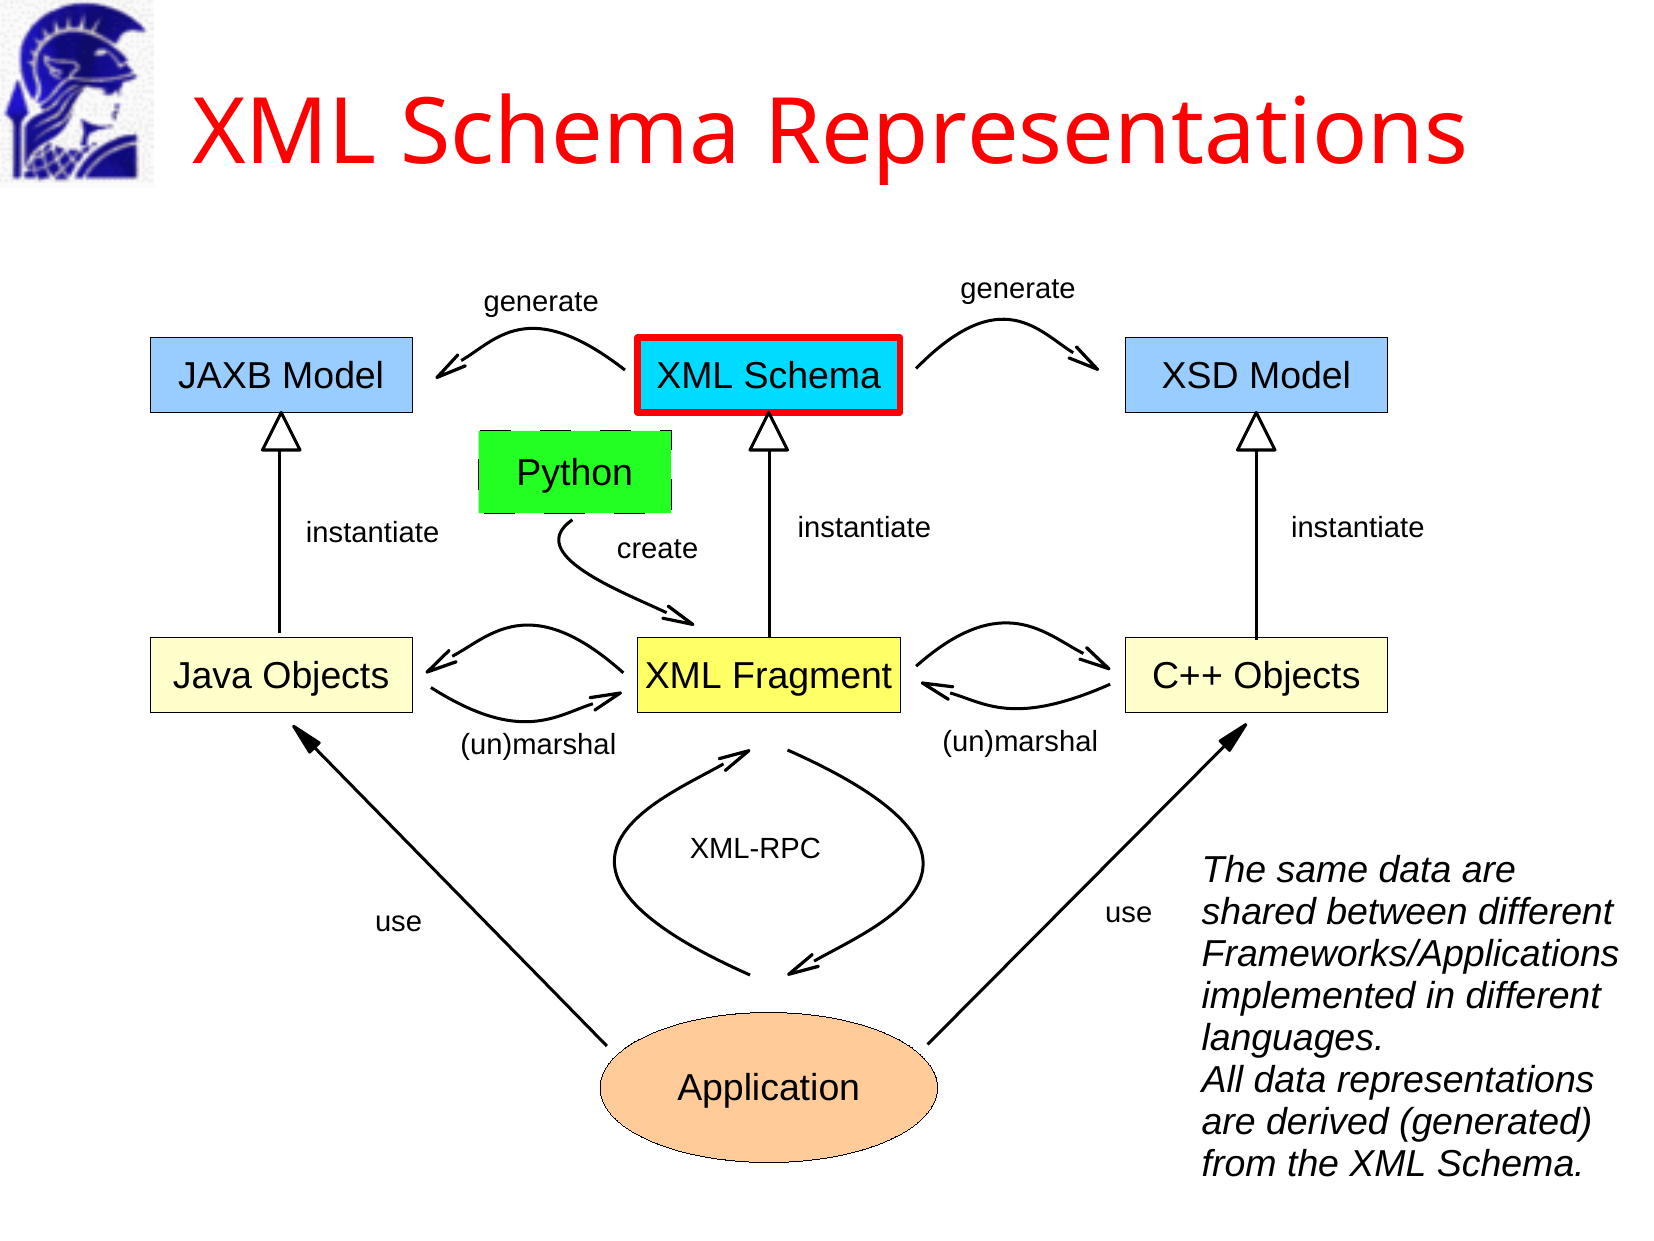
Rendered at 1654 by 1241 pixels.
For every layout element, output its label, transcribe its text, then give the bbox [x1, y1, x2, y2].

text_box instantiate [782, 503, 944, 551]
text_box (un)marshal [445, 720, 628, 769]
text_box C++ Objects [1125, 637, 1388, 713]
text_box JAXB Model [150, 337, 413, 413]
text_box Application [600, 1012, 938, 1163]
text_box create [602, 524, 712, 573]
text_box The same data are shared between different Frameworks/Applications implemented in different languages. All data representations are derived (generated) from the XML Schema. [1186, 841, 1654, 1237]
picture [0, 0, 154, 188]
text_box generate [945, 264, 1089, 313]
text_box Python [478, 430, 672, 514]
text_box XML Fragment [637, 637, 901, 713]
text_box instantiate [291, 508, 452, 556]
text_box XSD Model [1125, 337, 1388, 413]
text_box use [1090, 888, 1167, 936]
text_box XML-RPC [675, 825, 834, 873]
text_box [262, 412, 301, 451]
text_box [1237, 412, 1276, 451]
text_box Java Objects [150, 637, 413, 713]
title XML Schema Representations [86, 24, 1575, 232]
text_box XML Schema [637, 337, 901, 413]
text_box (un)marshal [927, 717, 1110, 765]
text_box instantiate [1276, 503, 1437, 551]
text_box [749, 412, 788, 451]
text_box generate [468, 277, 612, 326]
text_box use [360, 898, 436, 946]
